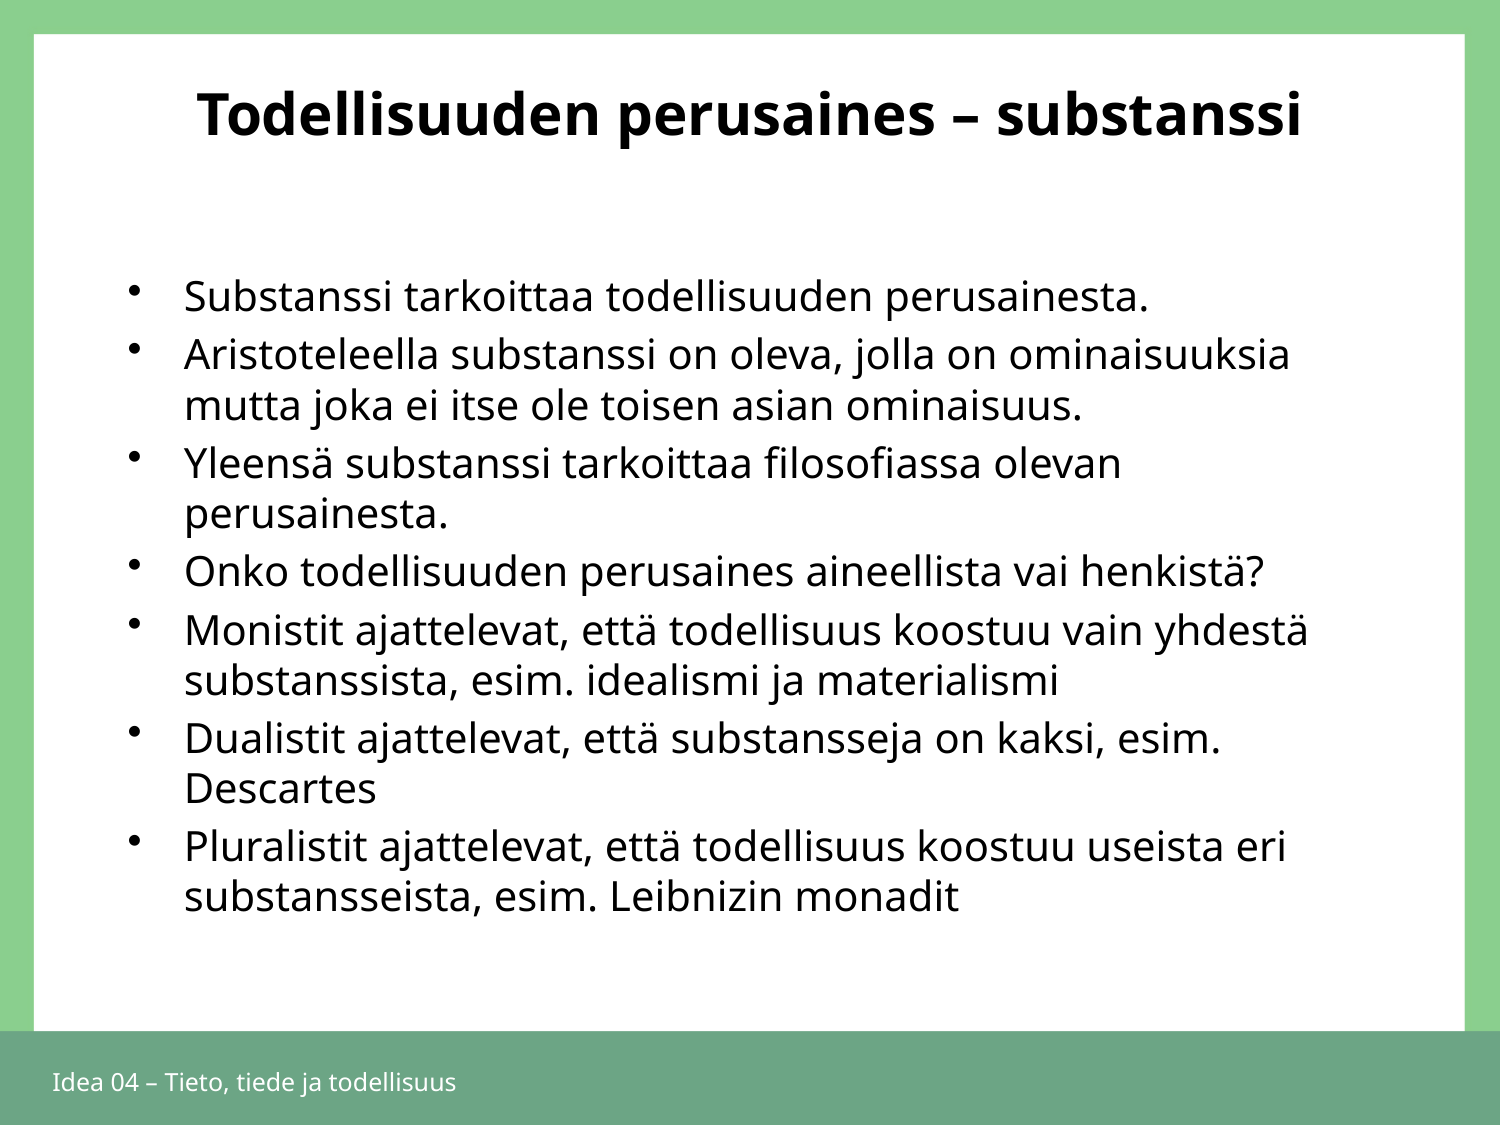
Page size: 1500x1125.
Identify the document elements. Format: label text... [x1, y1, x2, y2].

list Substanssi tarkoittaa todellisuuden perusainesta. Aristoteleella substanssi on oleva, jolla on ominaisuuksia mutta joka ei itse ole toisen asian ominaisuus. Yleensä substanssi tarkoittaa filosofiassa olevan perusainesta. Onko todellisuuden perusaines aineellista vai henkistä? Monistit ajattelevat, että todellisuus koostuu vain yhdestä substanssista, esim. idealismi ja materialismi Dualistit ajattelevat, että substansseja on kaksi, esim. Descartes Pluralistit ajattelevat, että todellisuus koostuu useista eri substansseista, esim. Leibnizin monadit [112, 262, 1388, 1000]
picture [0, 0, 1500, 1125]
title Todellisuuden perusaines – substanssi [112, 37, 1388, 188]
